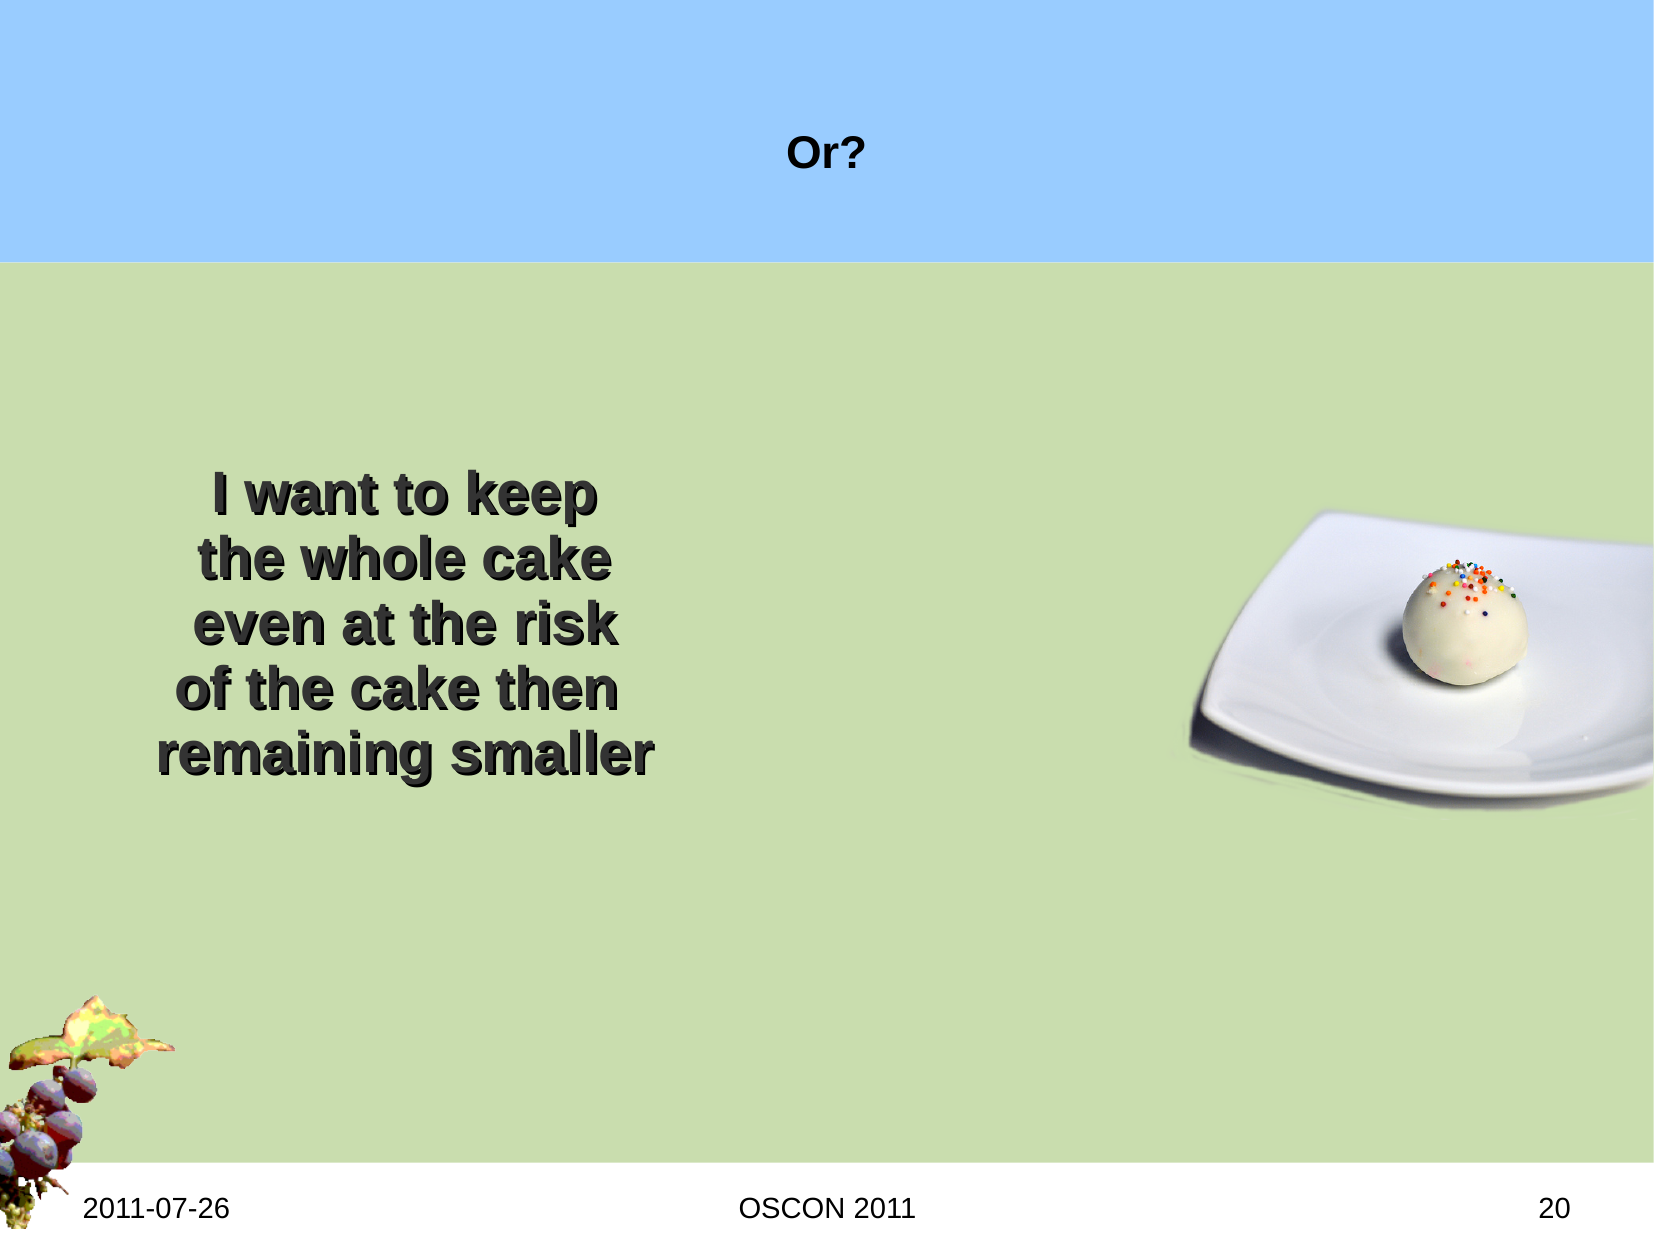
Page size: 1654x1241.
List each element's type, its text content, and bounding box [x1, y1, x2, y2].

title Or? [82, 49, 1571, 257]
picture [0, 990, 188, 1229]
picture [1166, 502, 1654, 820]
text_box I want to keep the whole cake even at the risk of the cake then remaining smaller [140, 452, 703, 793]
